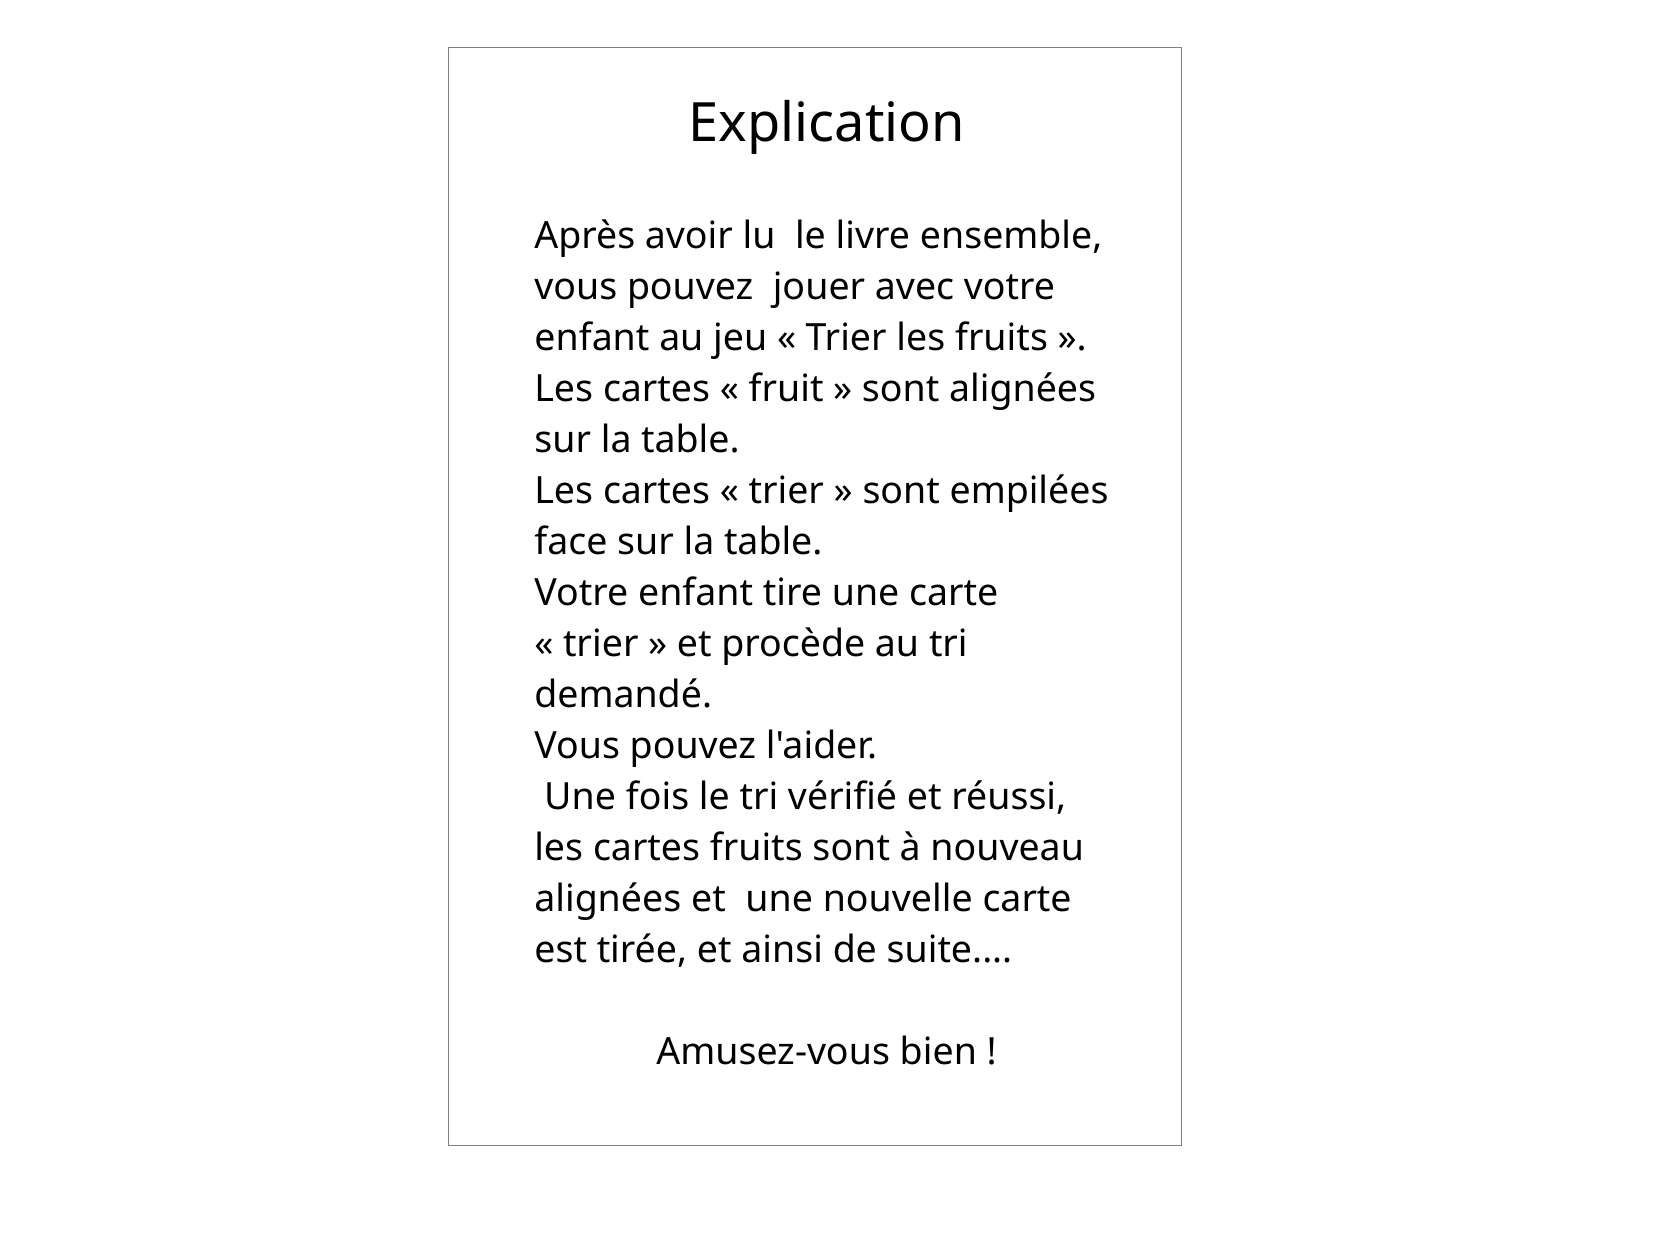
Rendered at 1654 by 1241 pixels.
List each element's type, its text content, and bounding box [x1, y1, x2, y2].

text_box Après avoir lu le livre ensemble, vous pouvez jouer avec votre enfant au jeu « Trier les fruits ». Les cartes « fruit » sont alignées sur la table. Les cartes « trier » sont empilées face sur la table. Votre enfant tire une carte « trier » et procède au tri demandé. Vous pouvez l'aider. Une fois le tri vérifié et réussi, les cartes fruits sont à nouveau alignées et une nouvelle carte est tirée, et ainsi de suite.... Amusez-vous bien ! [519, 200, 1134, 1241]
text_box Explication [543, 75, 1111, 157]
